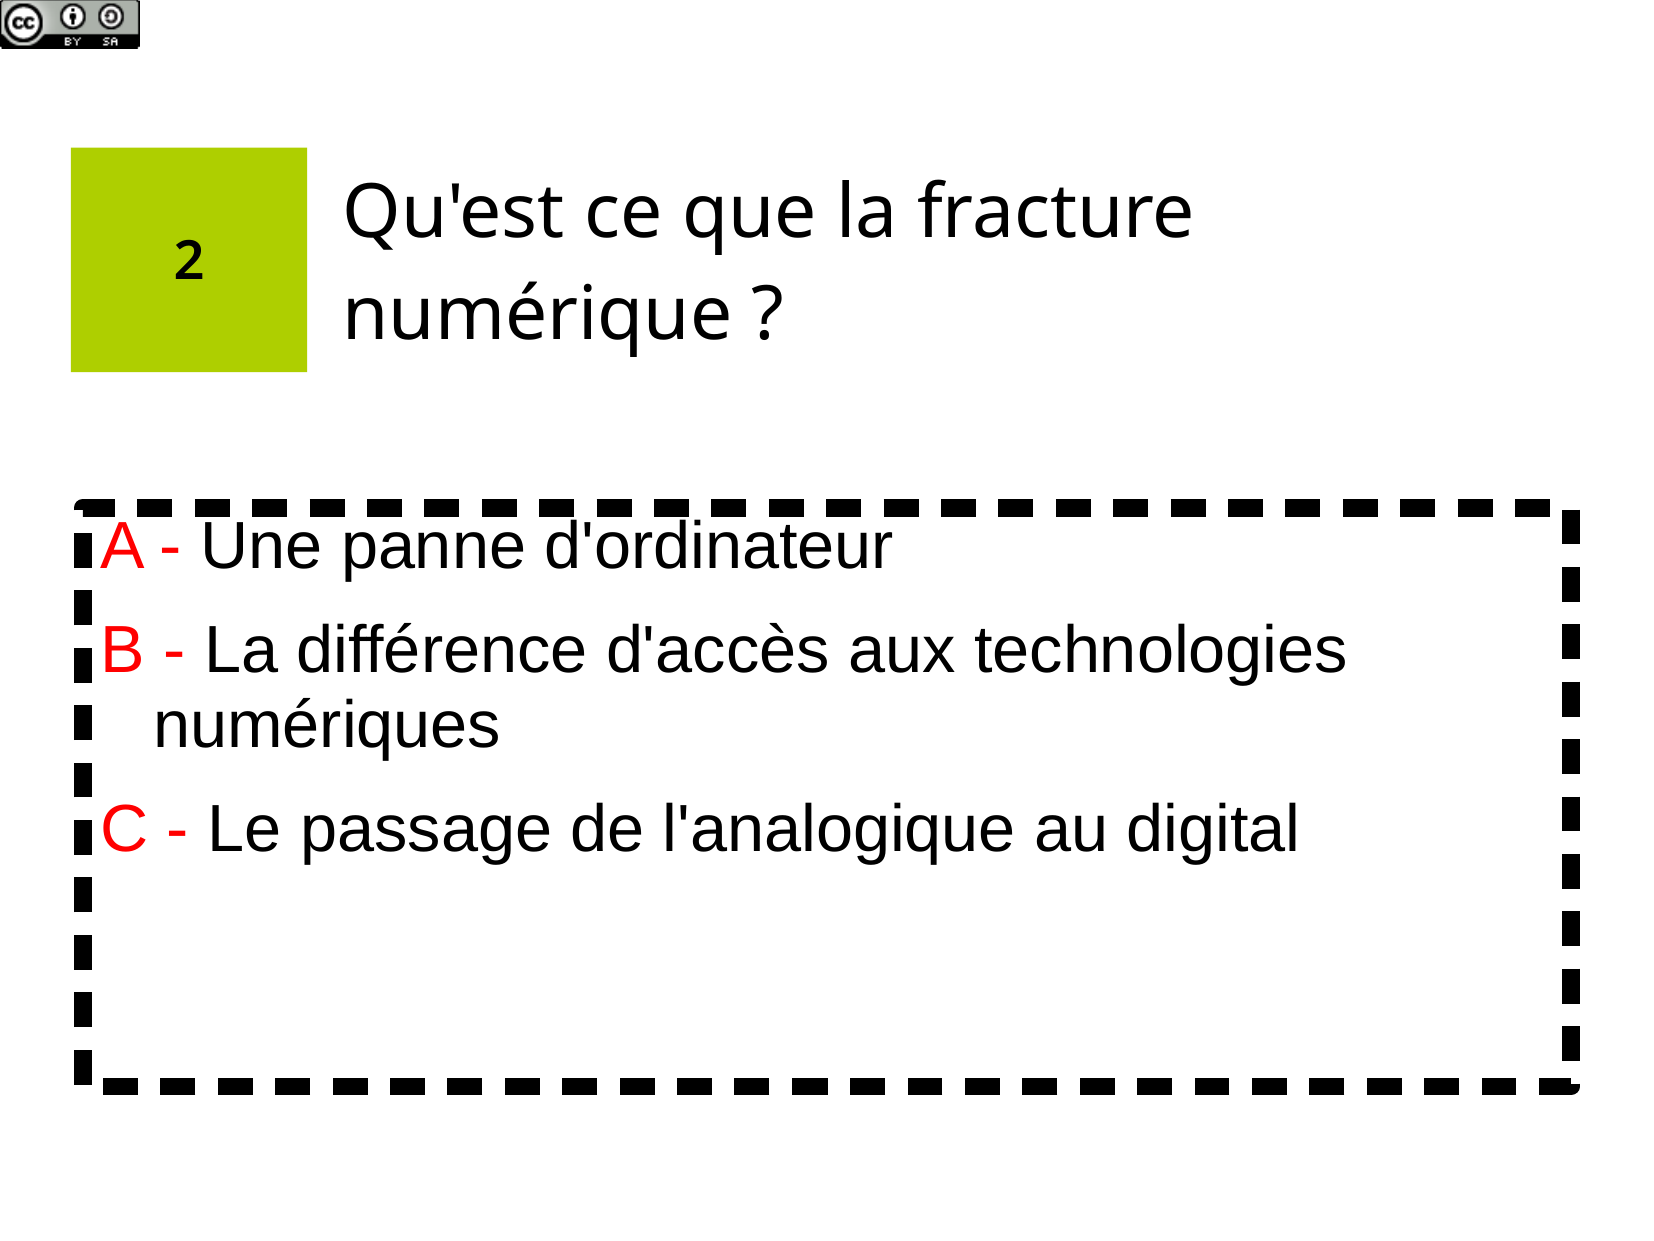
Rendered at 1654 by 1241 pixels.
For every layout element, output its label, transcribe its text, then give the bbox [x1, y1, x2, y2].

list Une panne d'ordinateur La différence d'accès aux technologies numériques Le passage de l'analogique au digital [82, 507, 1571, 1087]
title Qu'est ce que la fracture numérique ? [342, 59, 1571, 461]
picture [0, 0, 140, 49]
